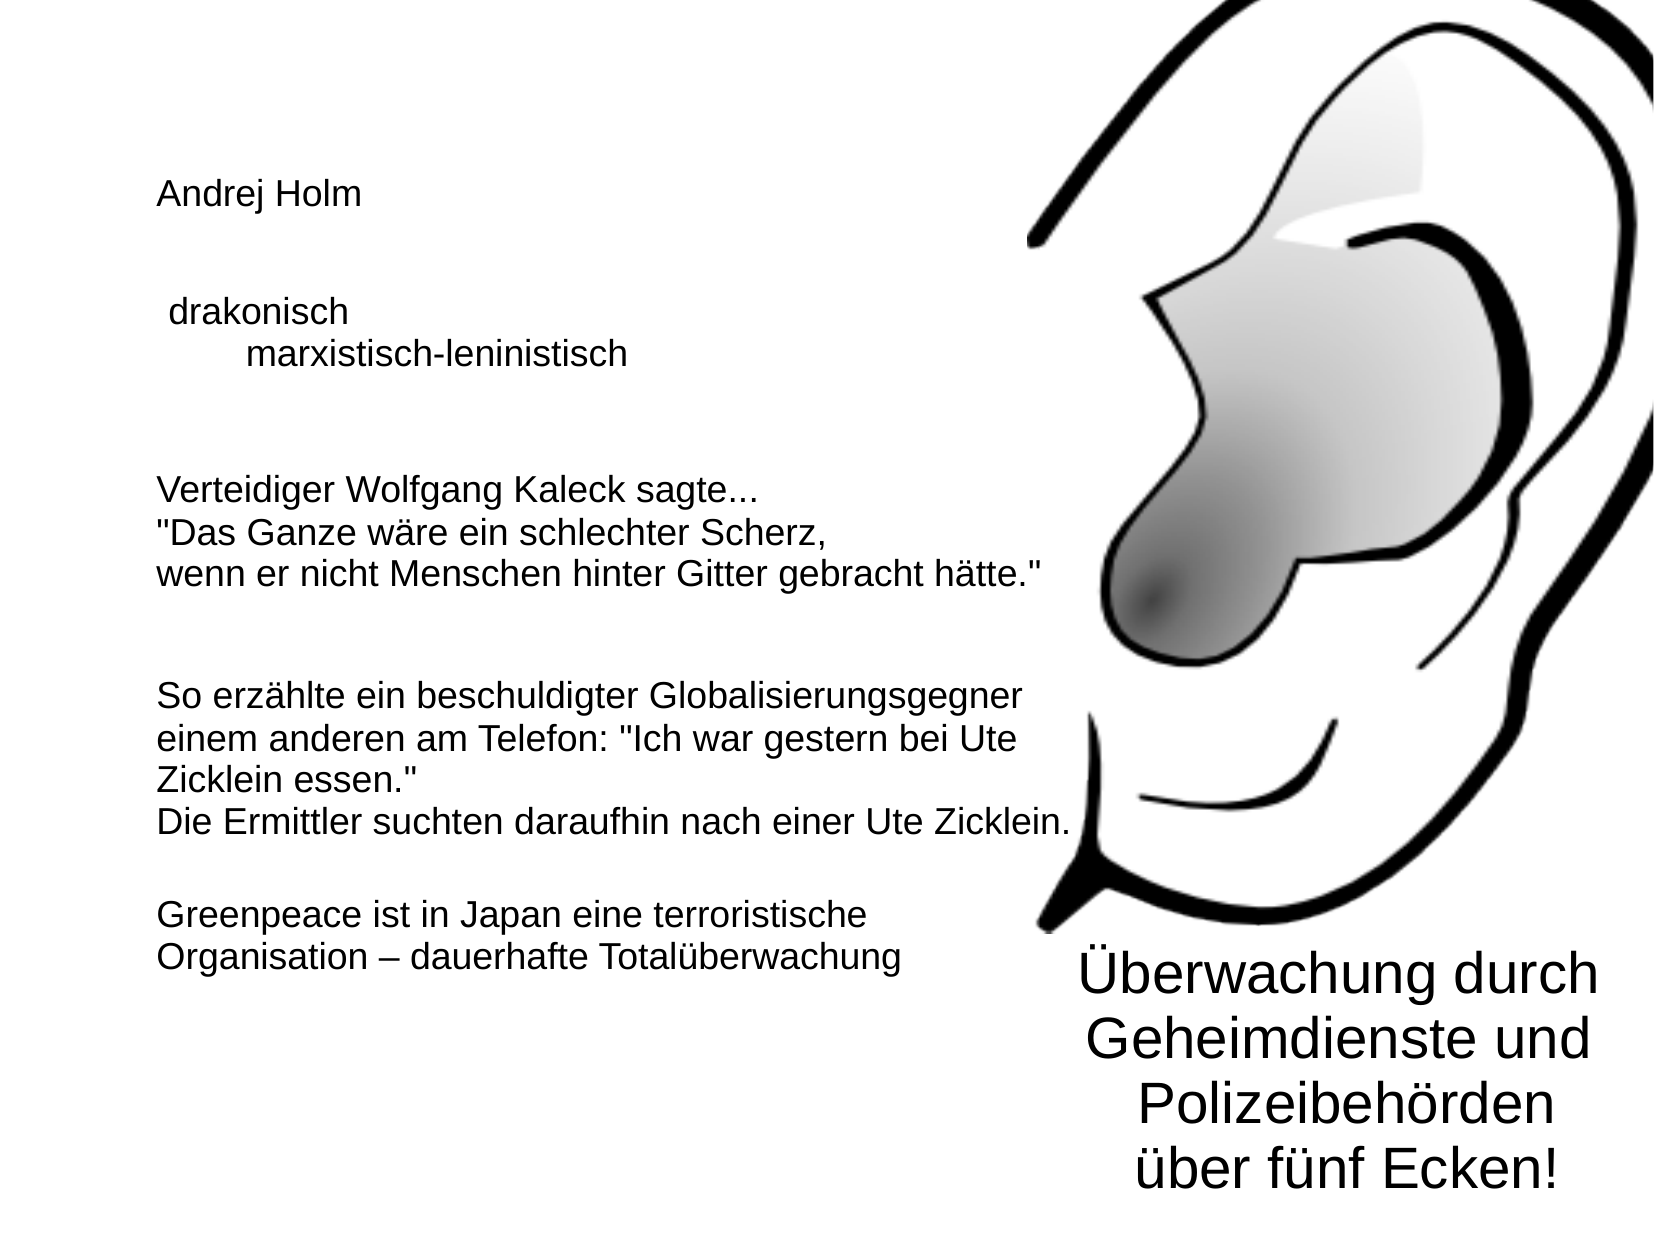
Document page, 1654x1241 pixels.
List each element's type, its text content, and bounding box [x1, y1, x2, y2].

text_box Verteidiger Wolfgang Kaleck sagte... "Das Ganze wäre ein schlechter Scherz, wenn er nicht Menschen hinter Gitter gebracht hätte." [141, 461, 1477, 603]
text_box Greenpeace ist in Japan eine terroristische Organisation – dauerhafte Totalüberwachung [141, 885, 945, 985]
text_box Andrej Holm [141, 165, 426, 223]
text_box drakonisch marxistisch-leninistisch [153, 283, 721, 383]
text_box Überwachung durch Geheimdienste und Polizeibehörden über fünf Ecken! [1062, 933, 1654, 1241]
text_box So erzählte ein beschuldigter Globalisierungsgegner einem anderen am Telefon: "Ich war gestern bei Ute Zicklein essen." Die Ermittler suchten daraufhin nach einer Ute Zicklein. [141, 667, 1134, 851]
picture [1027, 0, 1654, 934]
